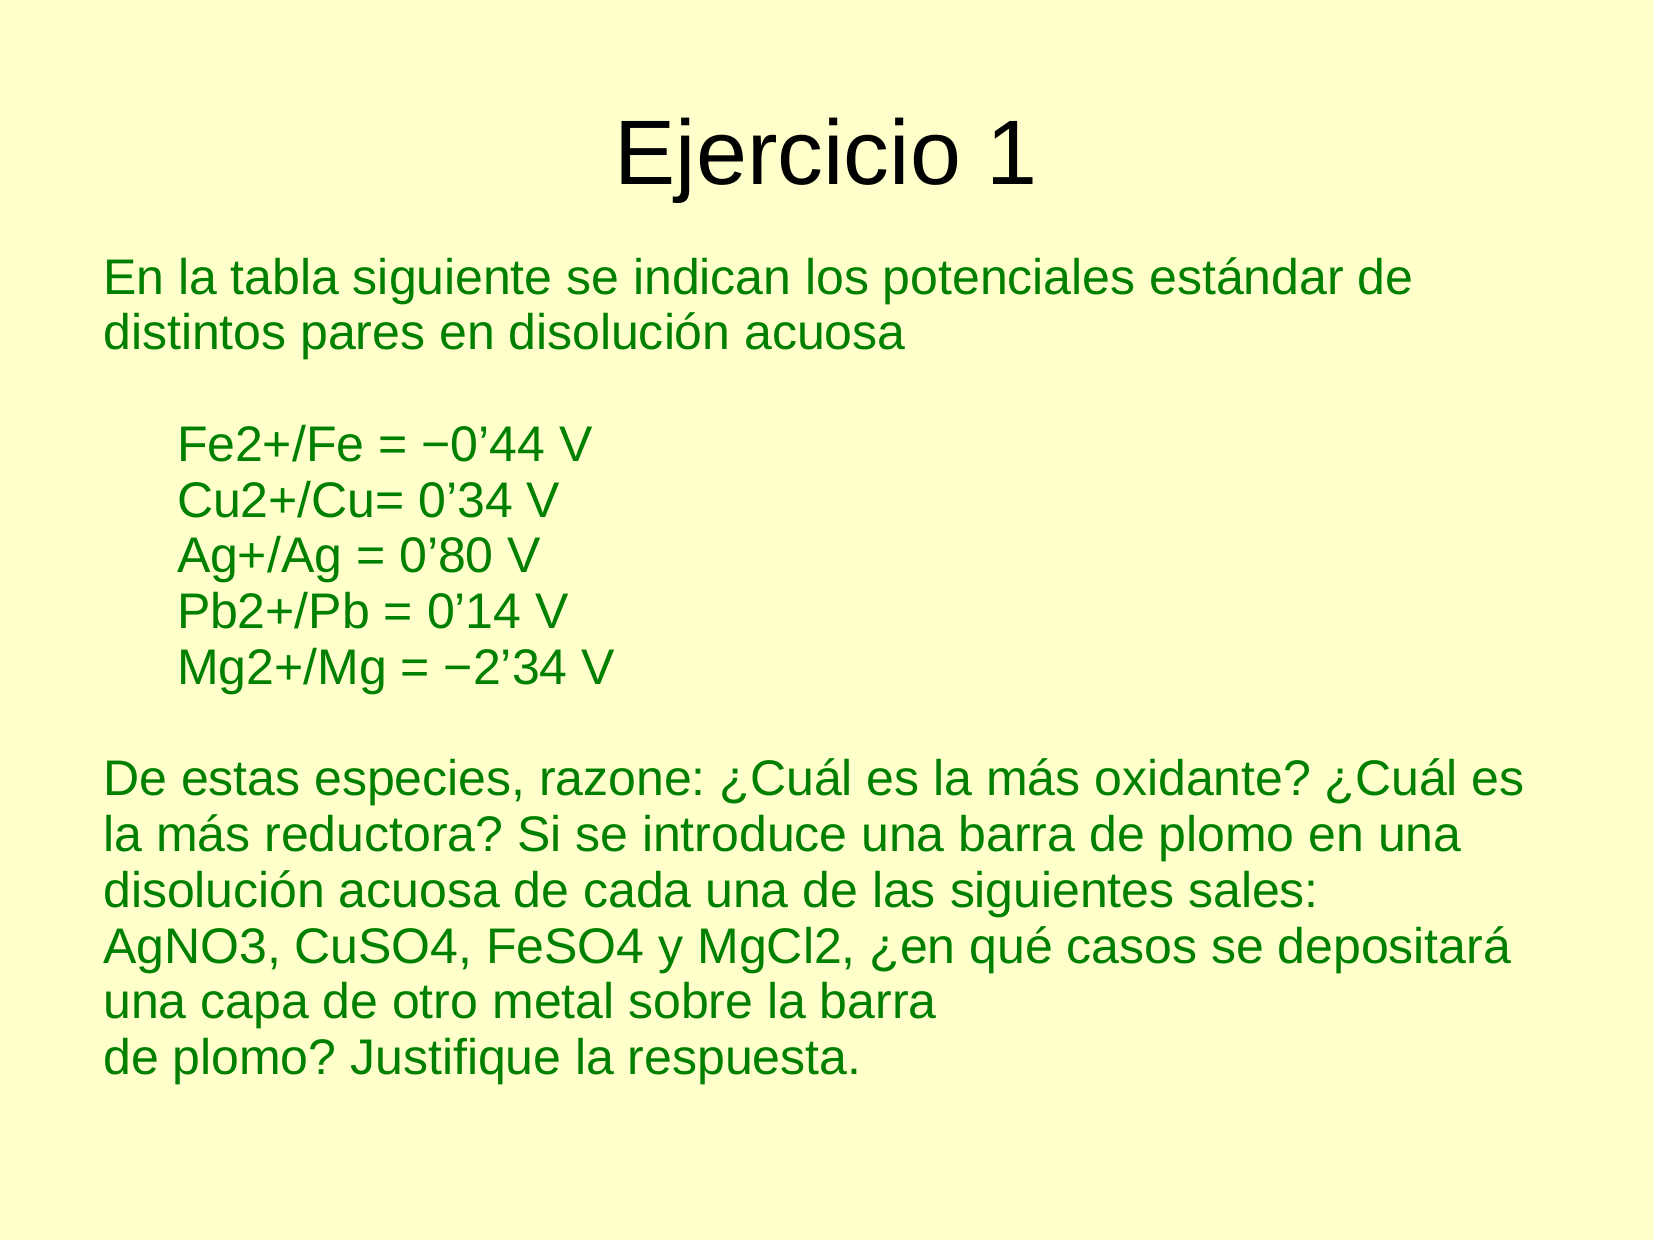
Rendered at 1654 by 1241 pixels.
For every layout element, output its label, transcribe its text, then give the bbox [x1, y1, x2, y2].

title Ejercicio 1 [82, 49, 1571, 257]
text_box En la tabla siguiente se indican los potenciales estándar de distintos pares en disolución acuosa Fe2+/Fe = −0’44 V Cu2+/Cu= 0’34 V Ag+/Ag = 0’80 V Pb2+/Pb = 0’14 V Mg2+/Mg = −2’34 V De estas especies, razone: ¿Cuál es la más oxidante? ¿Cuál es la más reductora? Si se introduce una barra de plomo en una disolución acuosa de cada una de las siguientes sales: AgNO3, CuSO4, FeSO4 y MgCl2, ¿en qué casos se depositará una capa de otro metal sobre la barra de plomo? Justifique la respuesta. [88, 241, 1565, 1093]
